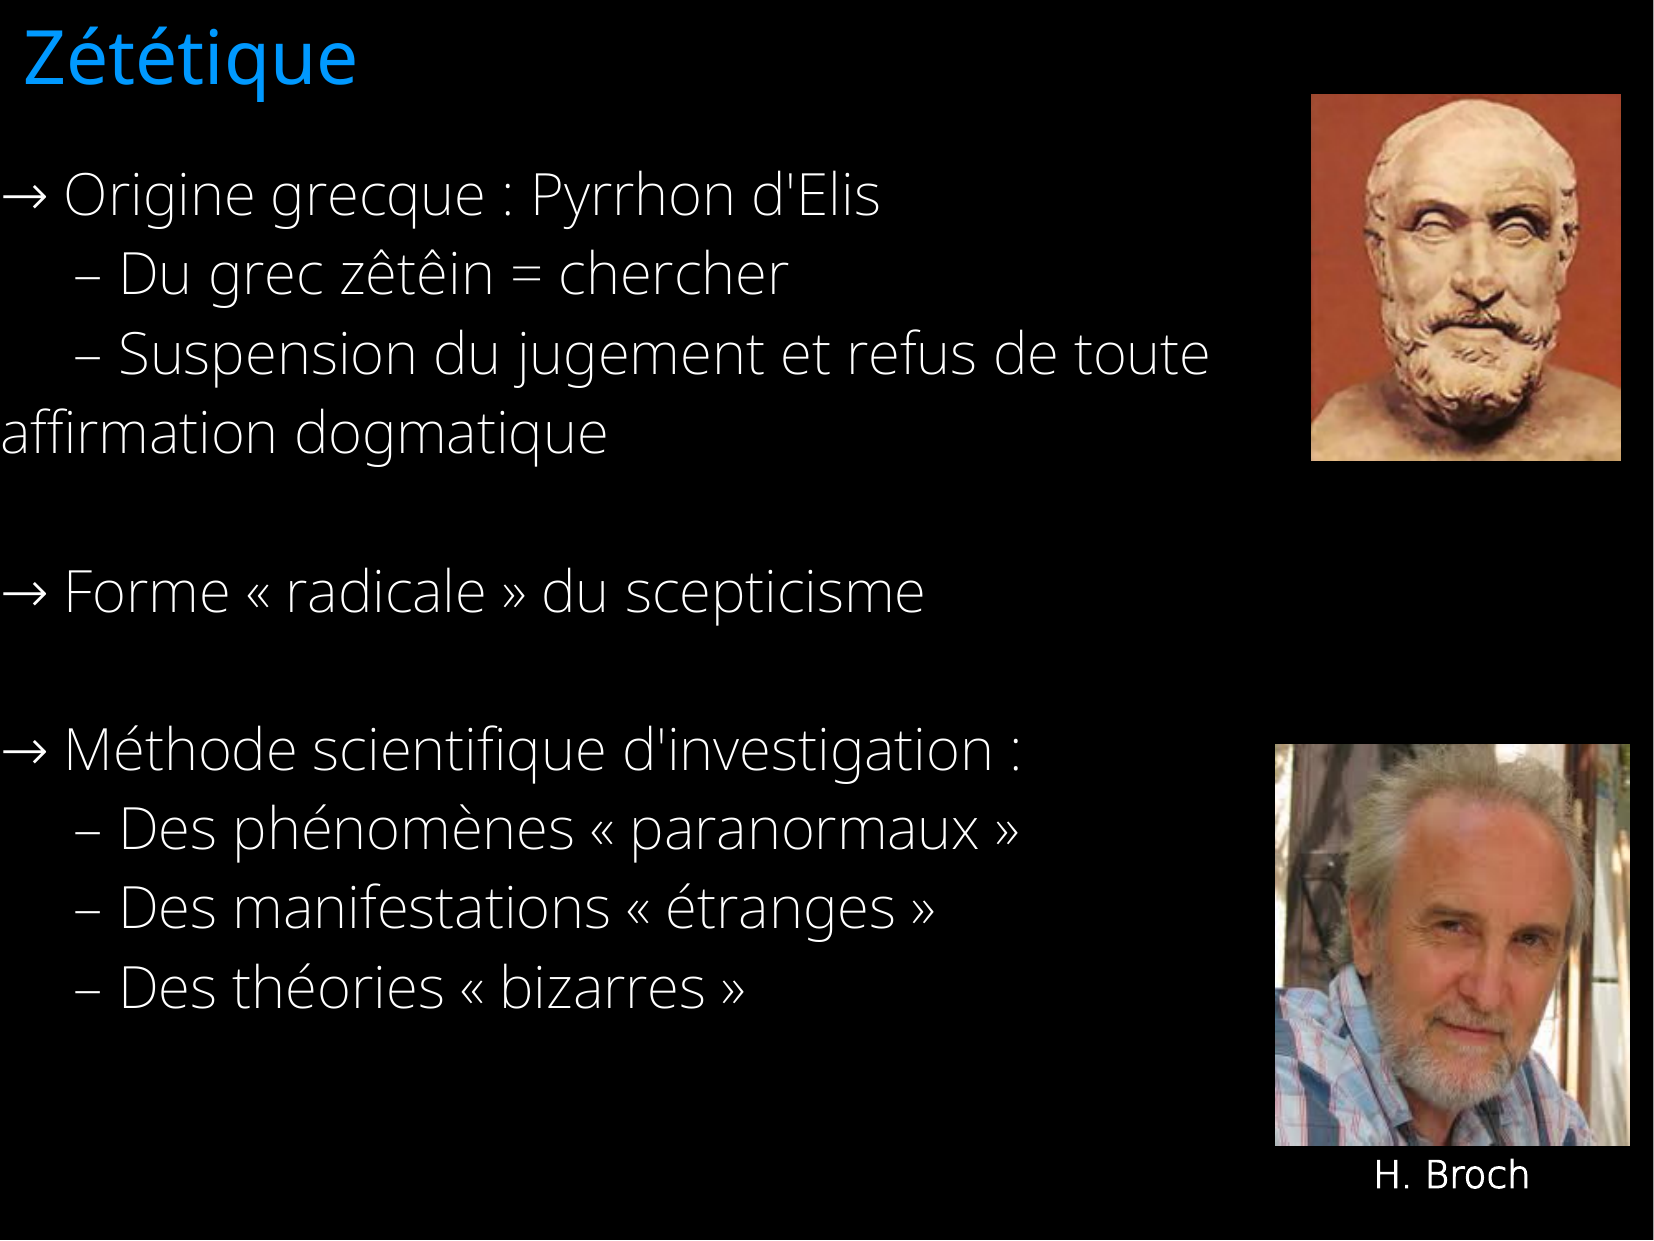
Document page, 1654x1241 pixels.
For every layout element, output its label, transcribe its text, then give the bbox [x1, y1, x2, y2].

text_box → Origine grecque : Pyrrhon d'Elis – Du grec zêtêin = chercher – Suspension du jugement et refus de toute affirmation dogmatique → Forme « radicale » du scepticisme → Méthode scientifique d'investigation : – Des phénomènes « paranormaux » – Des manifestations « étranges » – Des théories « bizarres » [0, 153, 1347, 963]
text_box H. Broch [1358, 1145, 1583, 1205]
picture [1275, 744, 1630, 1146]
picture [1311, 94, 1621, 461]
text_box Zététique [23, 4, 650, 100]
